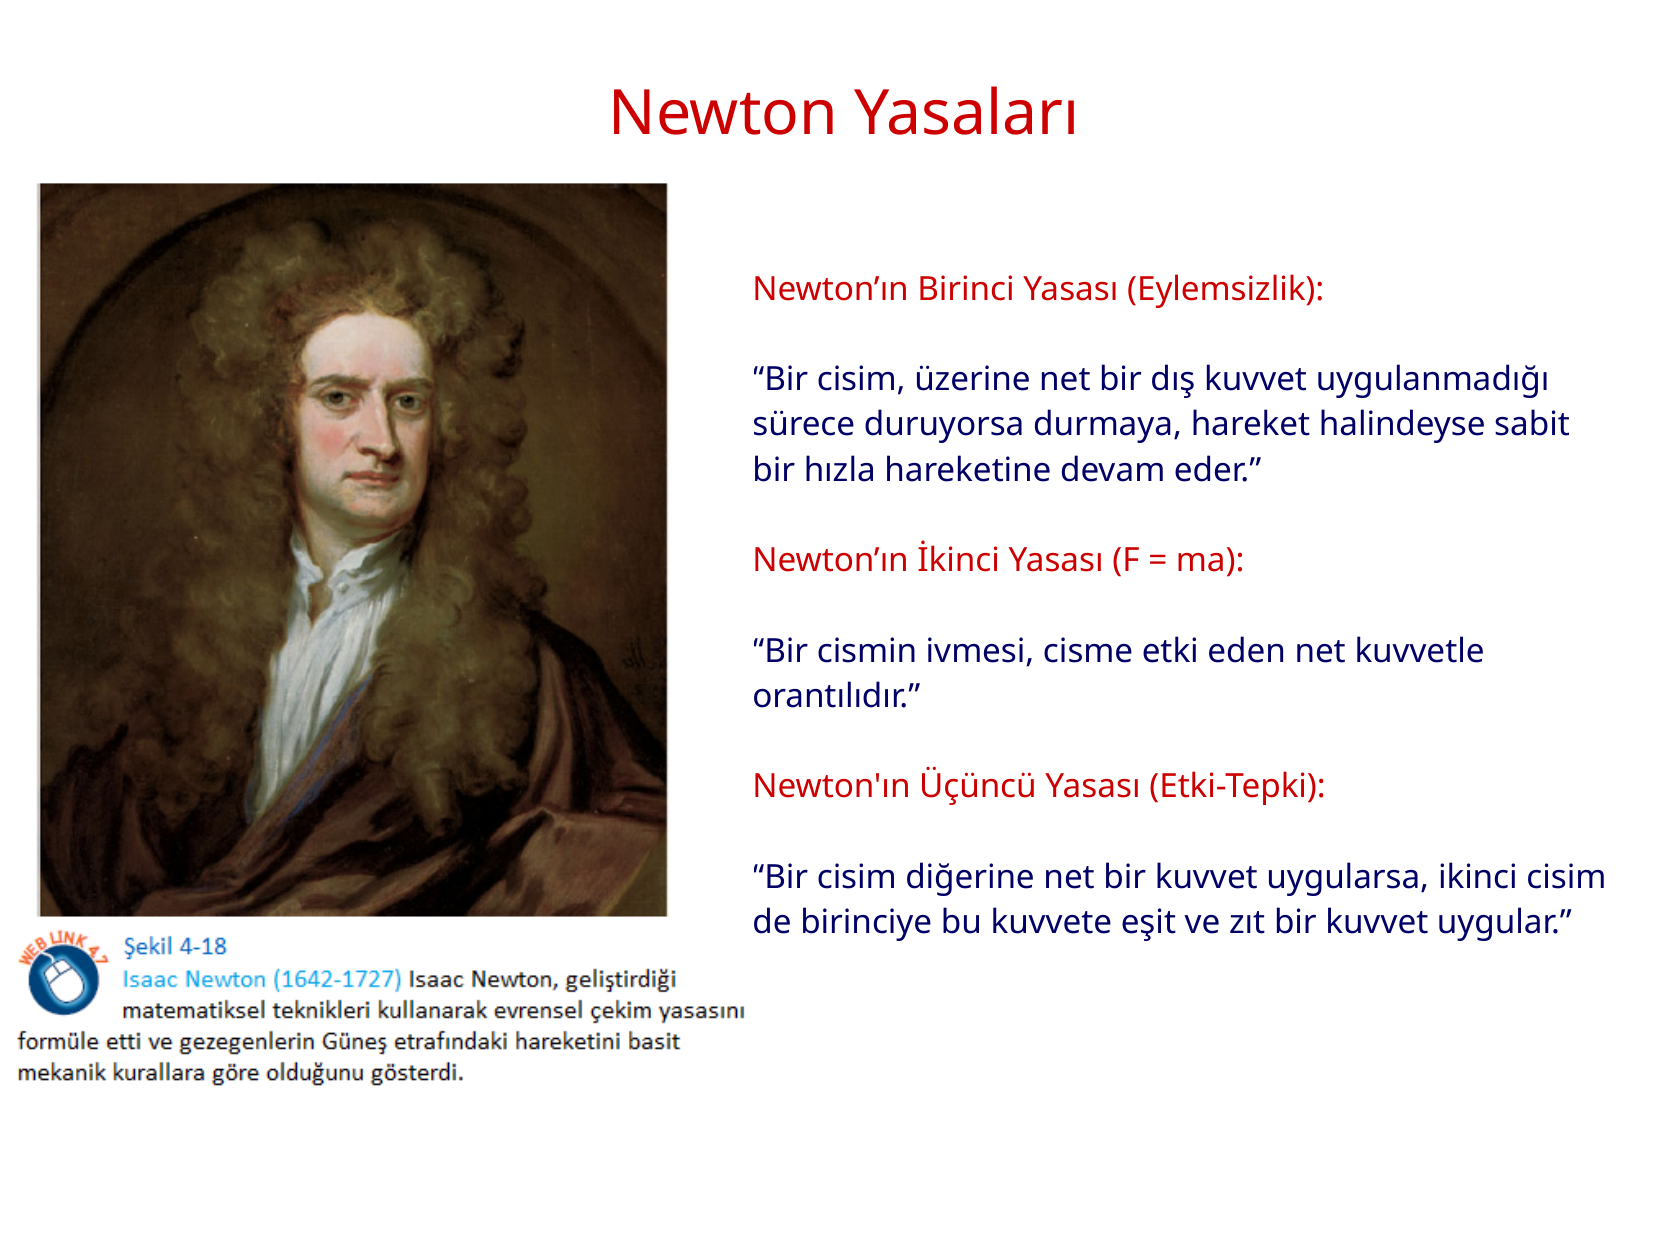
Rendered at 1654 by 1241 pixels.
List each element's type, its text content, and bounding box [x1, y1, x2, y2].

picture [3, 164, 754, 1111]
text_box Newton’ın Birinci Yasası (Eylemsizlik): “Bir cisim, üzerine net bir dış kuvvet uygulanmadığı sürece duruyorsa durmaya, hareket halindeyse sabit bir hızla hareketine devam eder.” Newton’ın İkinci Yasası (F = ma): “Bir cismin ivmesi, cisme etki eden net kuvvetle orantılıdır.” Newton'ın Üçüncü Yasası (Etki-Tepki): “Bir cisim diğerine net bir kuvvet uygularsa, ikinci cisim de birinciye bu kuvvete eşit ve zıt bir kuvvet uygular.” [754, 257, 1636, 986]
title Newton Yasaları [82, 43, 1571, 176]
